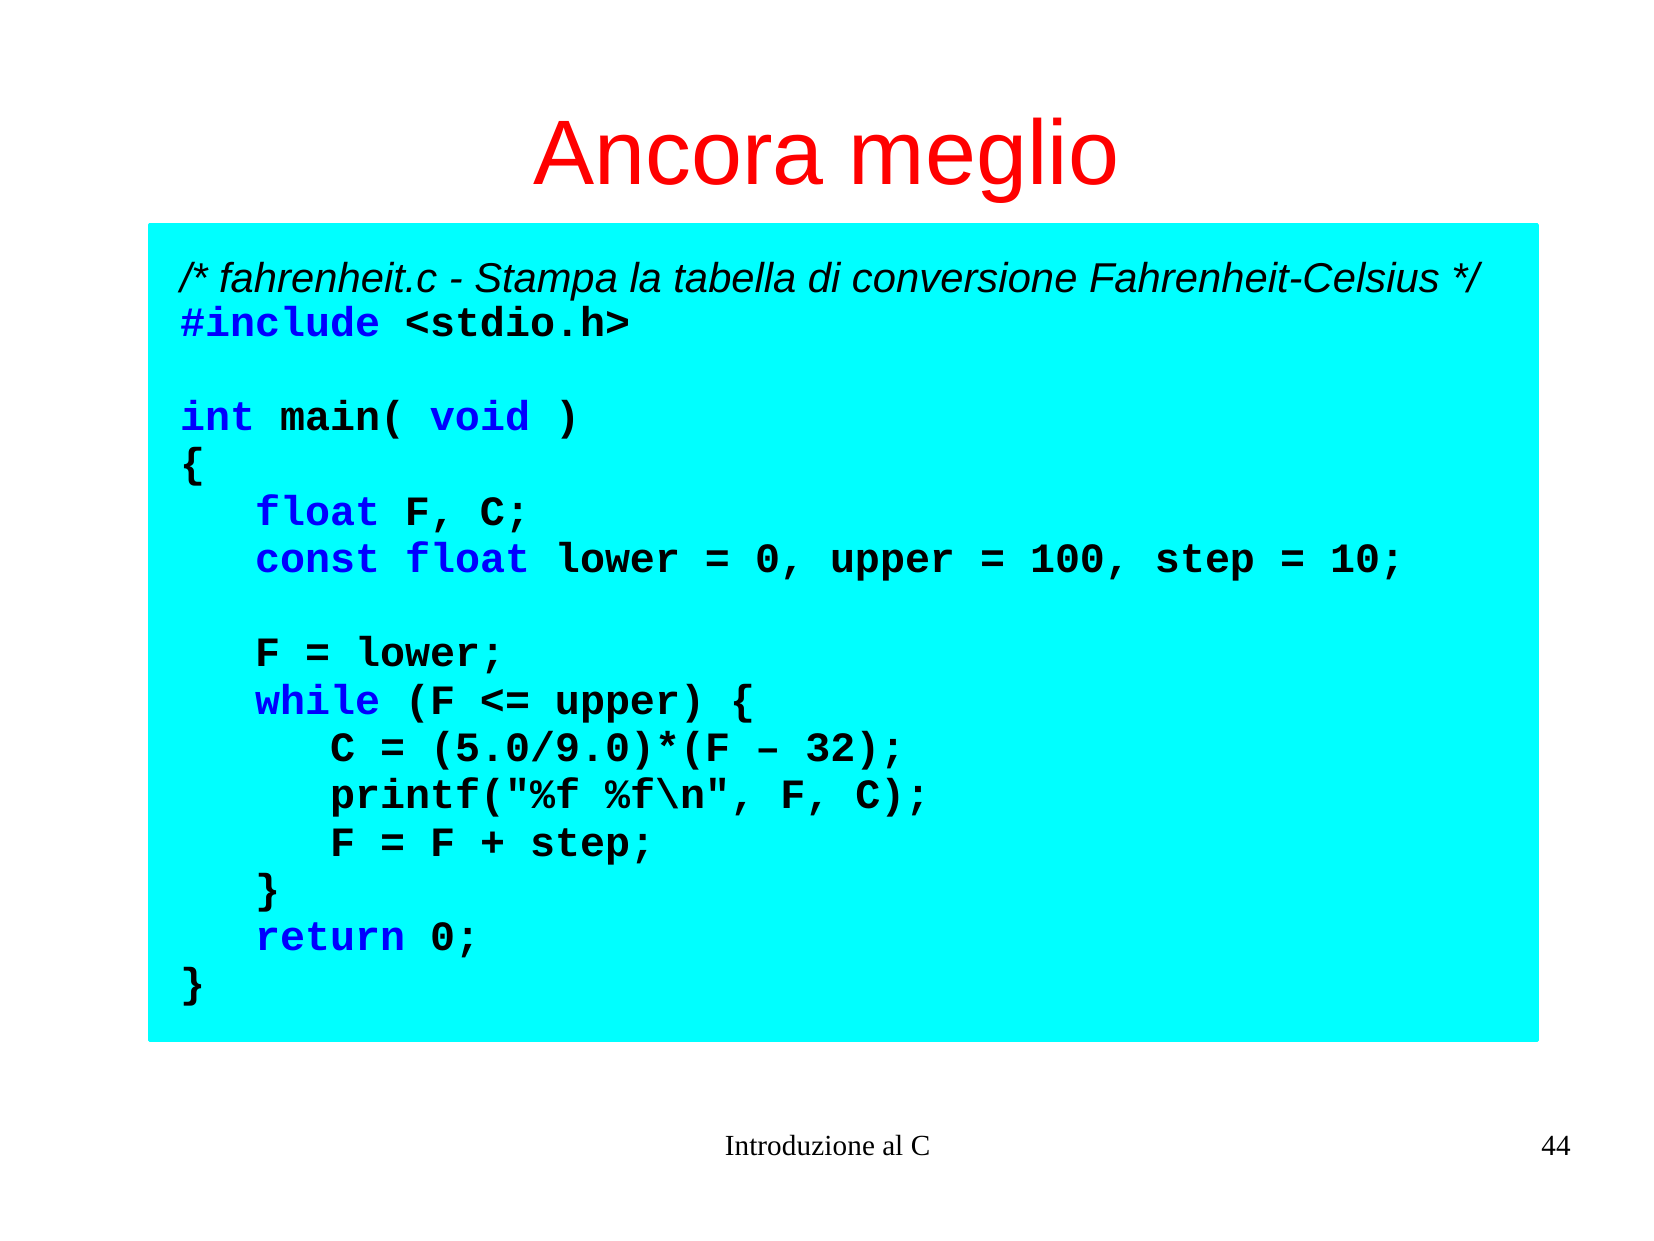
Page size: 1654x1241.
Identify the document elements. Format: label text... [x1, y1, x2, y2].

title Ancora meglio [82, 49, 1571, 257]
text_box /* fahrenheit.c - Stampa la tabella di conversione Fahrenheit-Celsius */ #include <stdio.h> int main( void ) { float F, C; const float lower = 0, upper = 100, step = 10; F = lower; while (F <= upper) { C = (5.0/9.0)*(F – 32); printf("%f %f\n", F, C); F = F + step; } return 0; } [149, 225, 1538, 1041]
